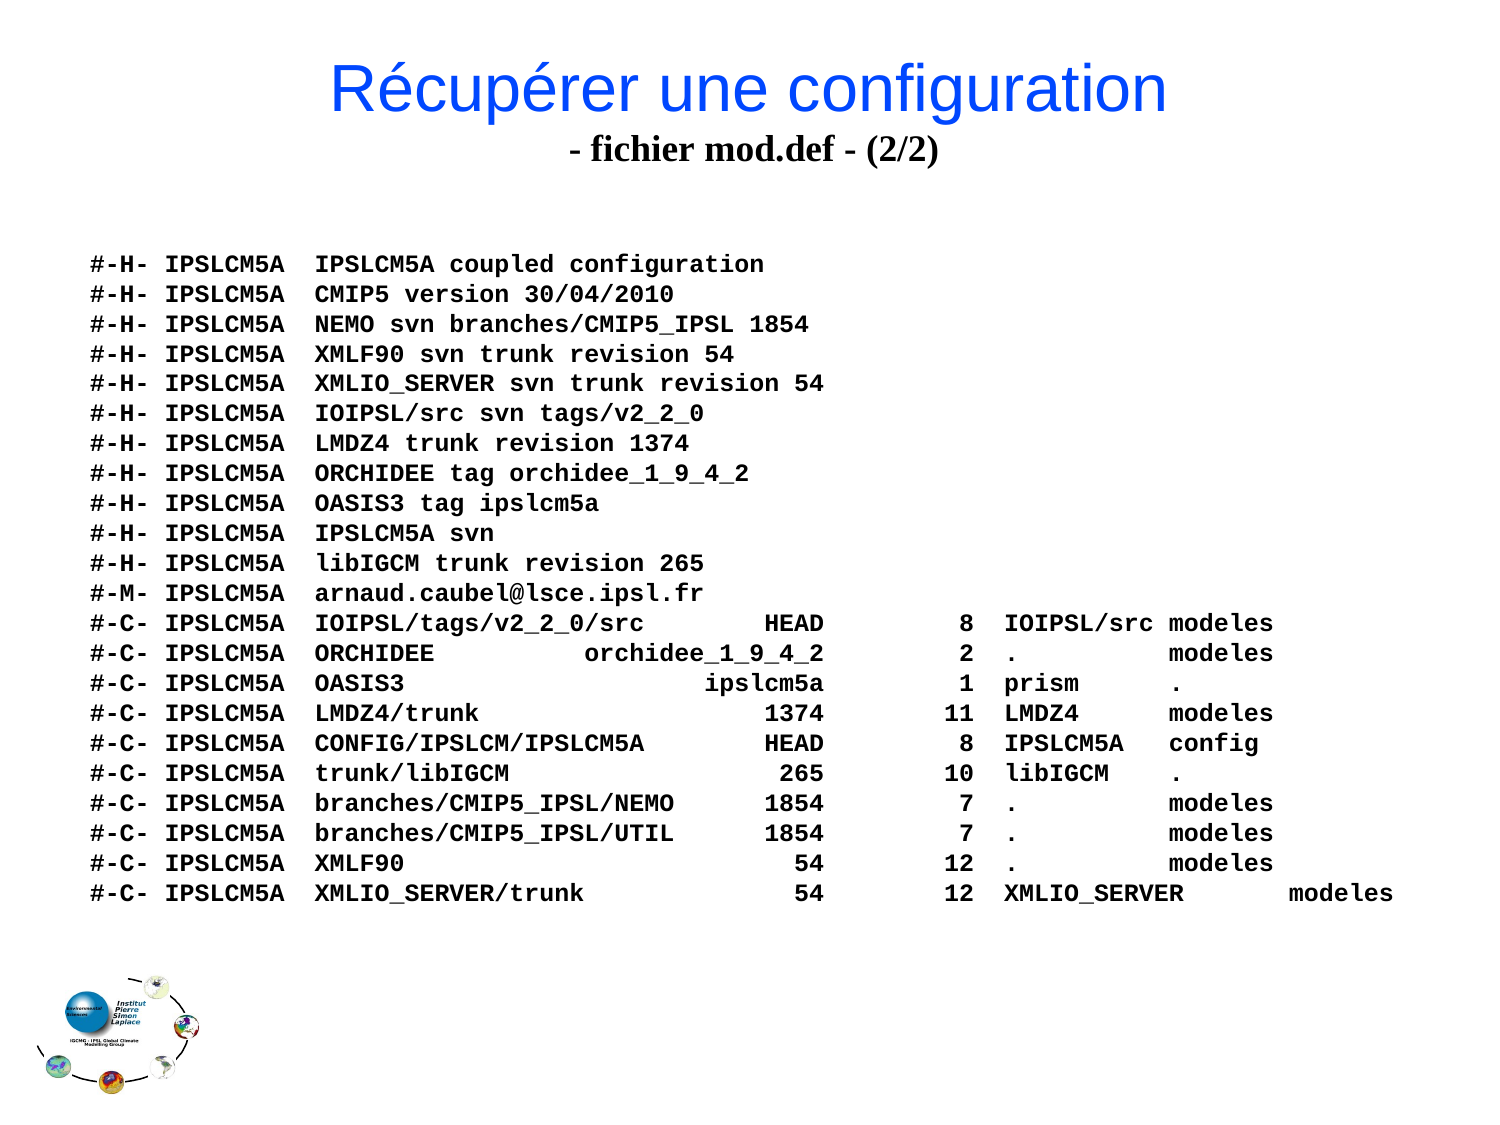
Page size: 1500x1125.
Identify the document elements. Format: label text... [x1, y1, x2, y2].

text_box Récupérer une configuration - fichier mod.def - (2/2) [105, 42, 1394, 179]
picture [172, 1013, 200, 1040]
picture [44, 1054, 72, 1079]
text_box #-H- IPSLCM5A IPSLCM5A coupled configuration #-H- IPSLCM5A CMIP5 version 30/04/2010 #-H- IPSLCM5A NEMO svn branches/CMIP5_IPSL 1854 #-H- IPSLCM5A XMLF90 svn trunk revision 54 #-H- IPSLCM5A XMLIO_SERVER svn trunk revision 54 #-H- IPSLCM5A IOIPSL/src svn tags/v2_2_0 #-H- IPSLCM5A LMDZ4 trunk revision 1374 #-H- IPSLCM5A ORCHIDEE tag orchidee_1_9_4_2 #-H- IPSLCM5A OASIS3 tag ipslcm5a #-H- IPSLCM5A IPSLCM5A svn #-H- IPSLCM5A libIGCM trunk revision 265 #-M- IPSLCM5A arnaud.caubel@lsce.ipsl.fr #-C- IPSLCM5A IOIPSL/tags/v2_2_0/src HEAD 8 IOIPSL/src modeles #-C- IPSLCM5A ORCHIDEE orchidee_1_9_4_2 2 . modeles #-C- IPSLCM5A OASIS3 ipslcm5a 1 prism . #-C- IPSLCM5A LMDZ4/trunk 1374 11 LMDZ4 modeles #-C- IPSLCM5A CONFIG/IPSLCM/IPSLCM5A HEAD 8 IPSLCM5A config #-C- IPSLCM5A trunk/libIGCM 265 10 libIGCM . #-C- IPSLCM5A branches/CMIP5_IPSL/NEMO 1854 7 . modeles #-C- IPSLCM5A branches/CMIP5_IPSL/UTIL 1854 7 . modeles #-C- IPSLCM5A XMLF90 54 12 . modeles #-C- IPSLCM5A XMLIO_SERVER/trunk 54 12 XMLIO_SERVER modeles [0, 239, 1500, 914]
picture [148, 1054, 176, 1080]
picture [97, 1069, 125, 1095]
picture [65, 974, 170, 1048]
